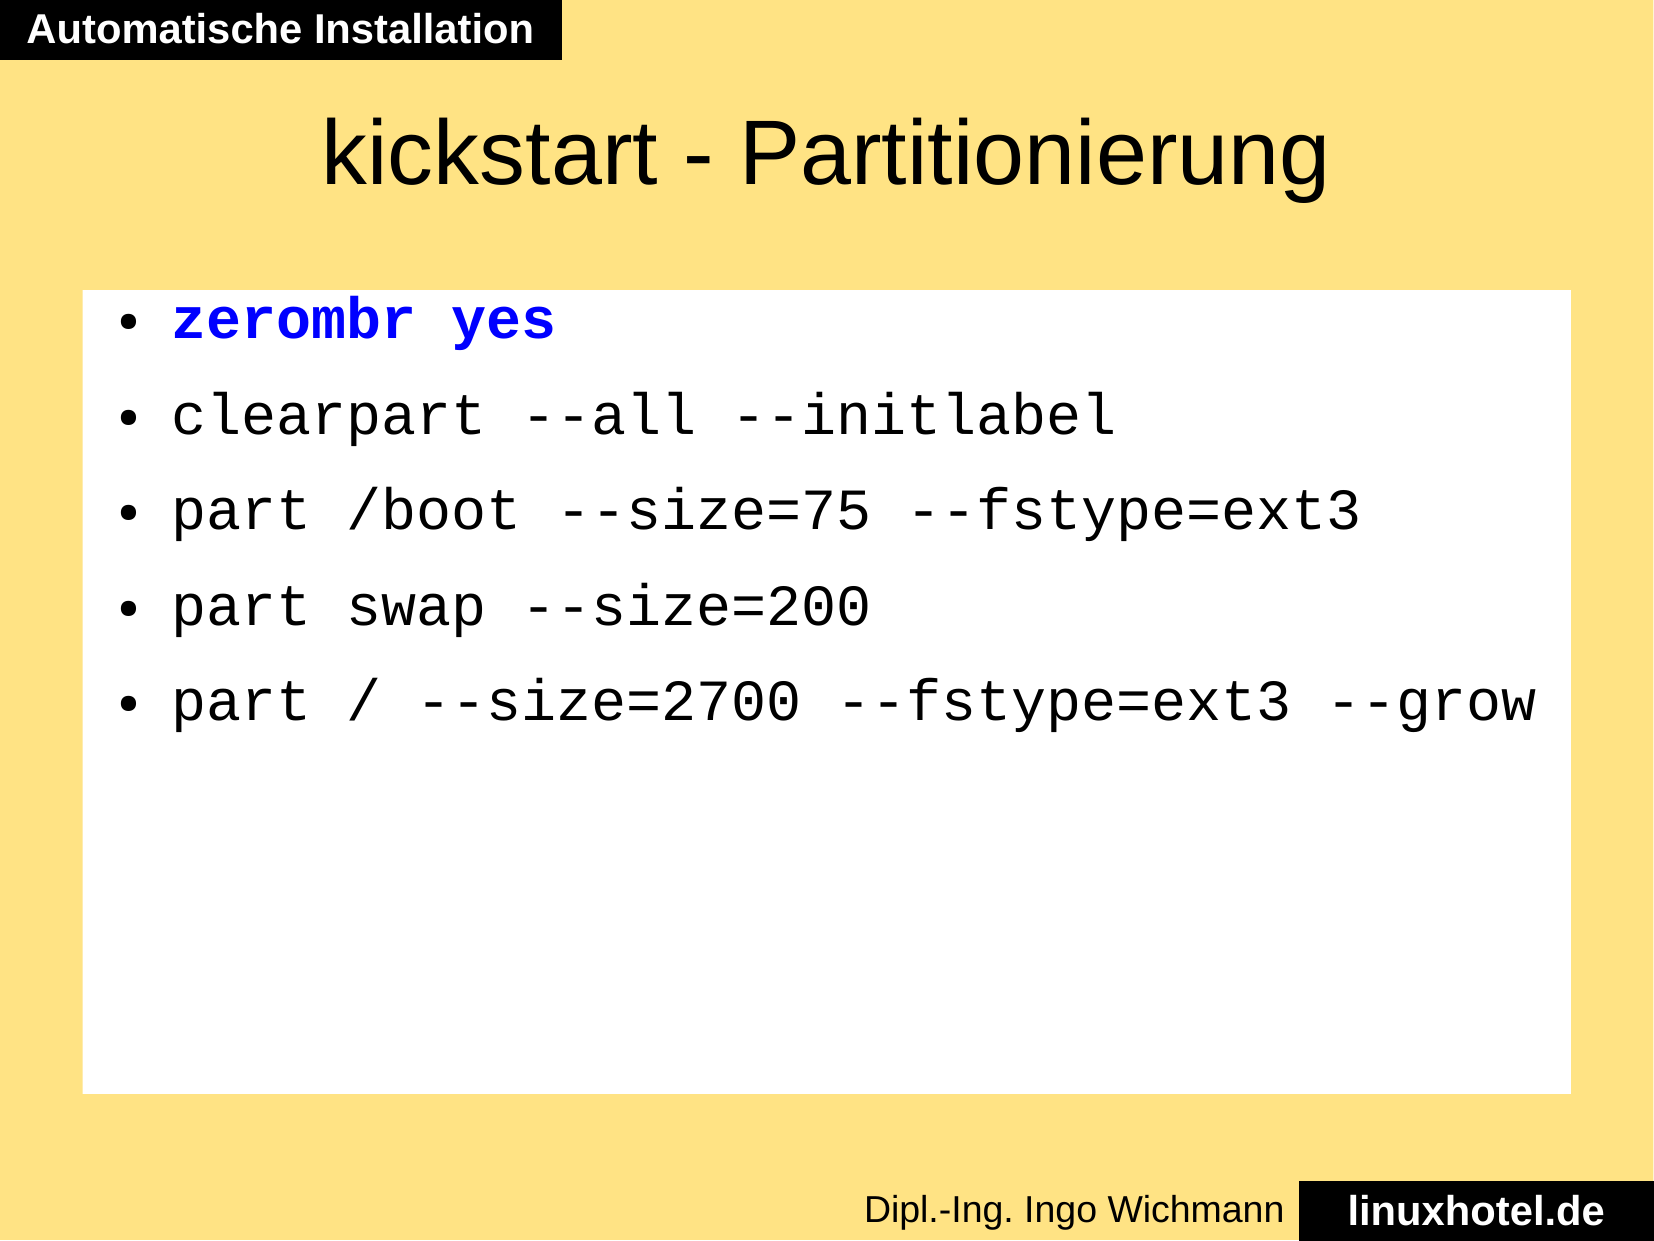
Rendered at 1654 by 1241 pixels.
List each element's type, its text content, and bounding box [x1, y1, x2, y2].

text_box linuxhotel.de [1299, 1181, 1654, 1241]
text_box Automatische Installation [0, 0, 562, 60]
text_box Dipl.-Ing. Ingo Wichmann [849, 1181, 1300, 1238]
title kickstart - Partitionierung [82, 49, 1571, 257]
list zerombr yes clearpart --all --initlabel part /boot --size=75 --fstype=ext3 part swap --size=200 part / --size=2700 --fstype=ext3 --grow [82, 290, 1571, 1094]
